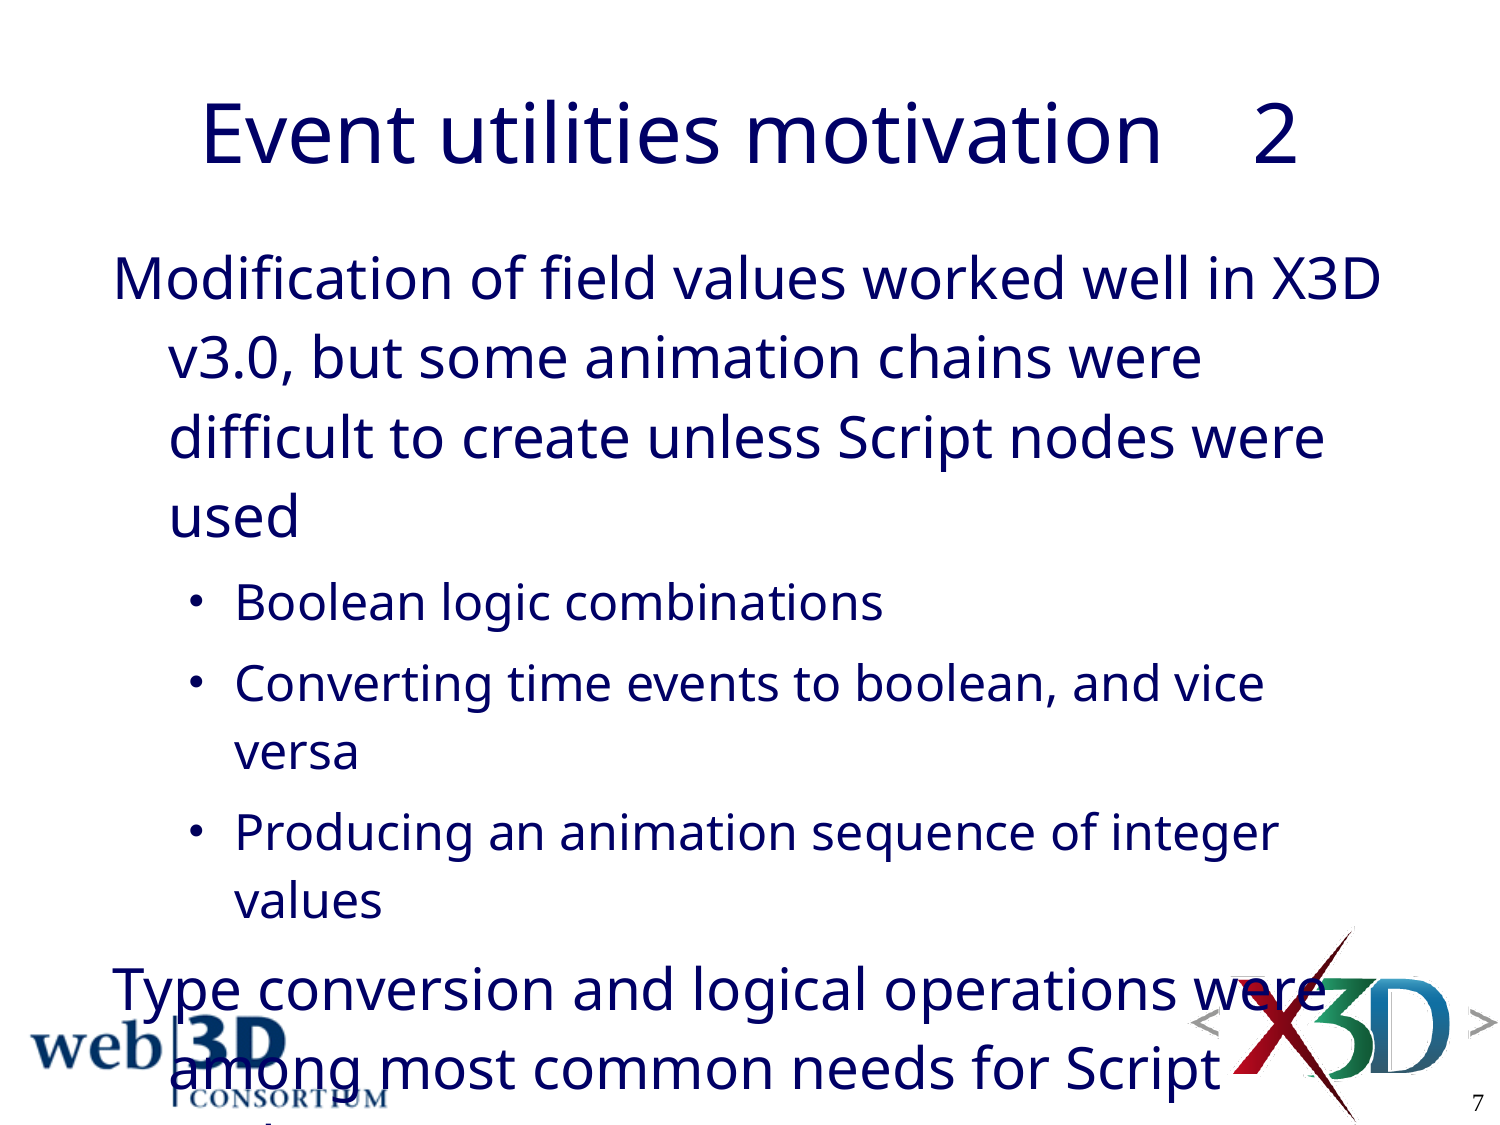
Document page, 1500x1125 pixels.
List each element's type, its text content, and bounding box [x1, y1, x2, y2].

picture [394, 998, 413, 1006]
list Modification of field values worked well in X3D v3.0, but some animation chains were difficult to create unless Script nodes were used Boolean logic combinations Converting time events to boolean, and vice versa Producing an animation sequence of integer values Type conversion and logical operations were among most common needs for Script nodes Adding event utility nodes provides much better coverage for needed event-chain connections [112, 237, 1388, 986]
picture [12, 998, 413, 1118]
picture [1221, 986, 1231, 1004]
picture [1187, 1063, 1191, 1084]
title Event utilities motivation 2 [112, 37, 1388, 226]
picture [1201, 986, 1211, 1005]
picture [183, 998, 200, 1006]
picture [1304, 986, 1320, 991]
picture [1248, 986, 1264, 991]
picture [1187, 926, 1500, 1125]
picture [294, 998, 311, 1006]
